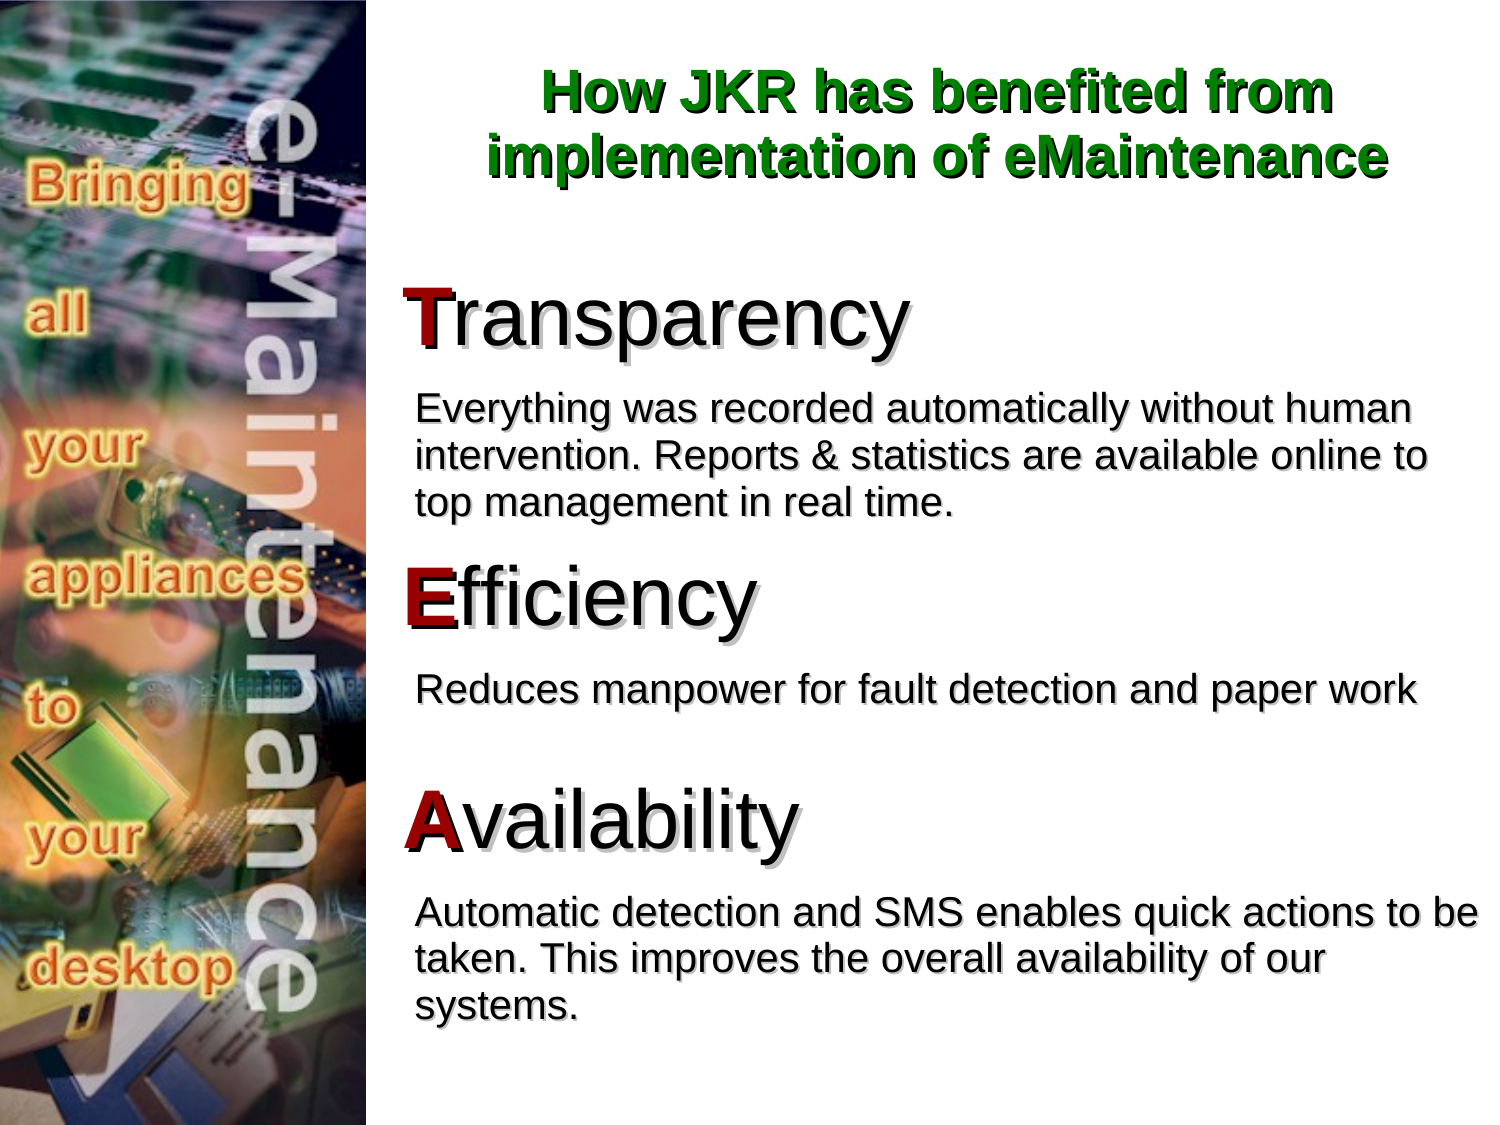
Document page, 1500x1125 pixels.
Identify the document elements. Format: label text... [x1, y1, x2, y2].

text_box Automatic detection and SMS enables quick actions to be taken. This improves the overall availability of our systems. [399, 880, 1500, 1036]
text_box Transparency [387, 262, 1463, 371]
text_box How JKR has benefited from implementation of eMaintenance [412, 49, 1463, 196]
text_box Reduces manpower for fault detection and paper work [399, 657, 1500, 720]
text_box Availability [387, 765, 1463, 875]
picture [0, 0, 366, 1125]
text_box Everything was recorded automatically without human intervention. Reports & statistics are available online to top management in real time. [399, 377, 1500, 533]
text_box Efficiency [387, 542, 1463, 652]
